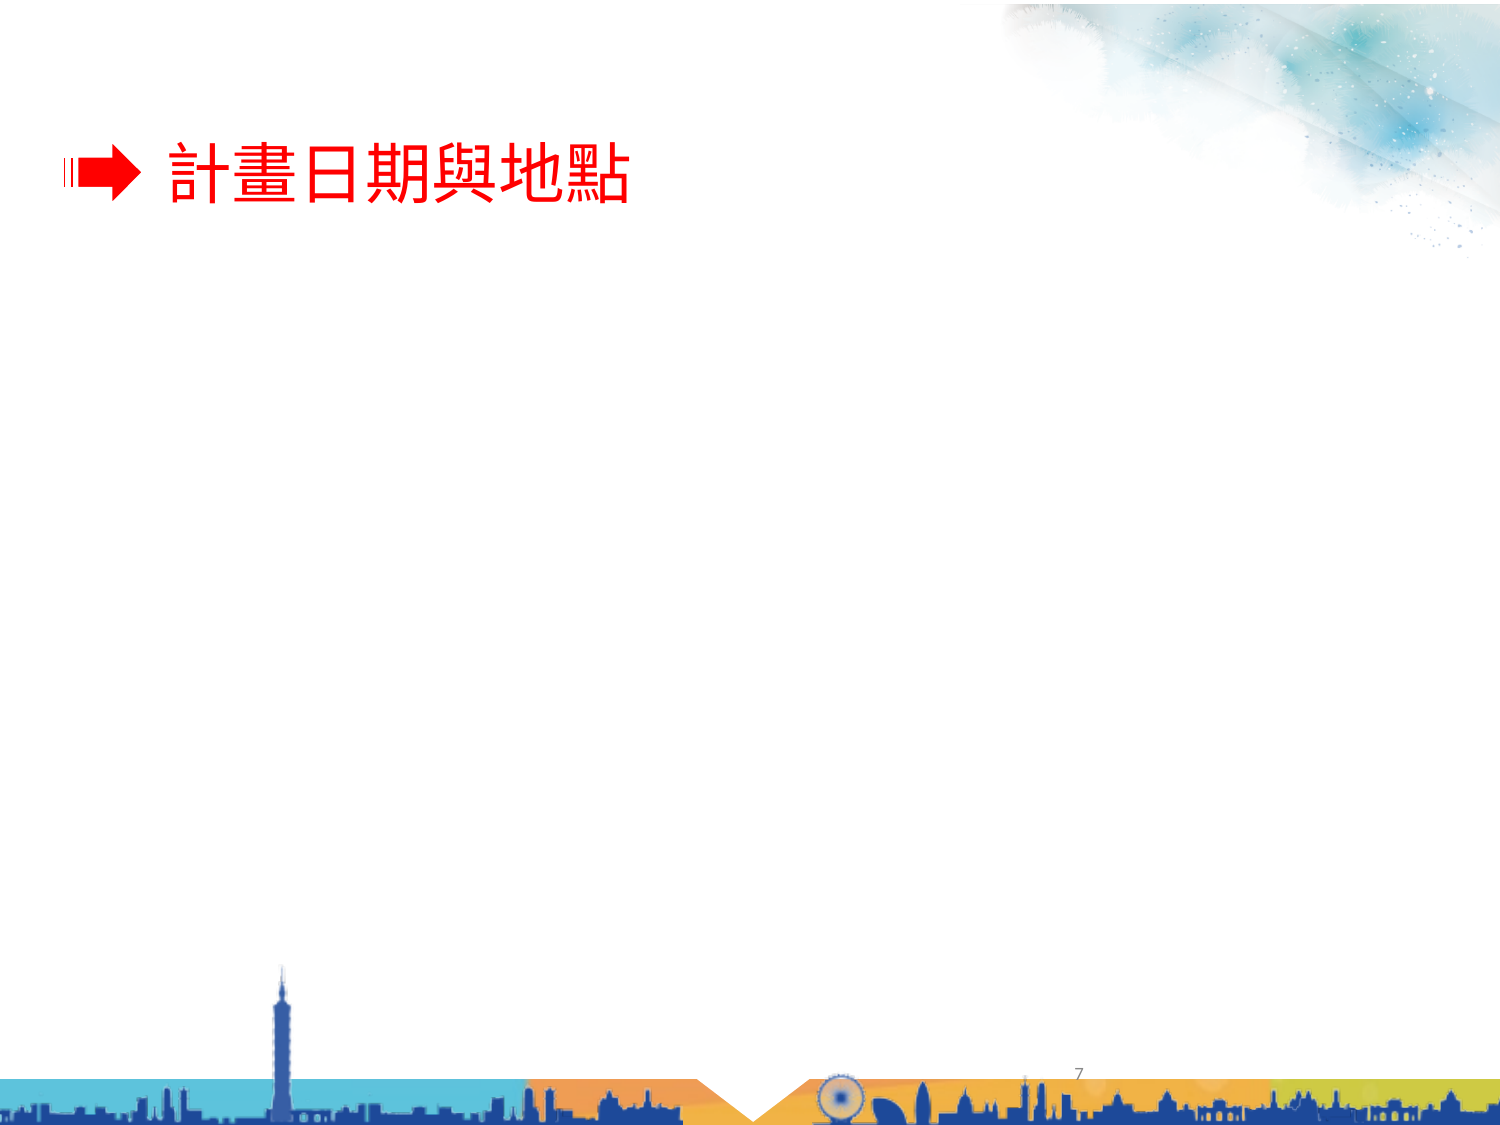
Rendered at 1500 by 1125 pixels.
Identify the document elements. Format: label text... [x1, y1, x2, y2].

text_box [77, 140, 143, 205]
text_box 計畫日期與地點 [150, 124, 1340, 219]
text_box [62, 156, 67, 188]
text_box [1059, 1042, 1397, 1103]
text_box [69, 156, 74, 188]
